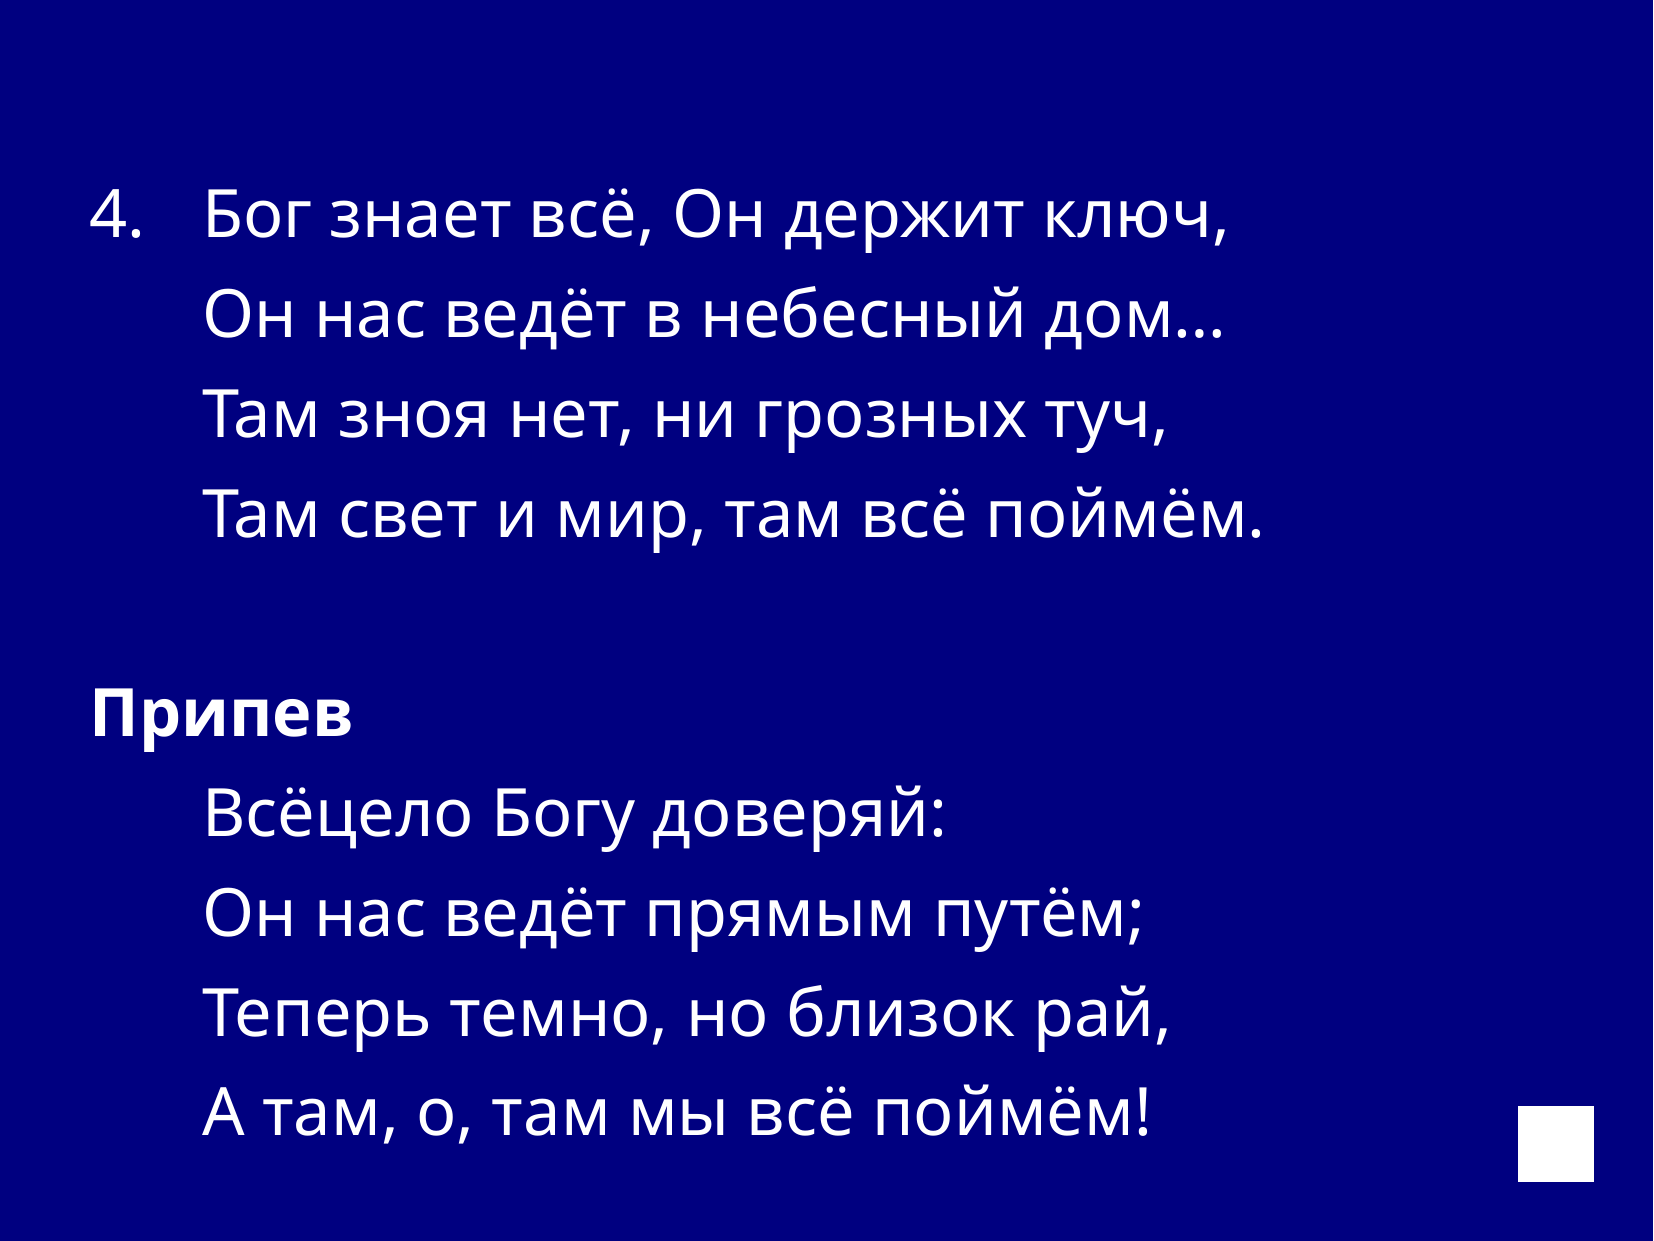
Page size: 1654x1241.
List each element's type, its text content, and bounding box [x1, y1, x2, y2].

text_box 4. Бог знает всё, Он держит ключ, Он нас ведёт в небесный дом… Там зноя нет, ни грозных туч, Там свет и мир, там всё поймём. Припев Всёцело Богу доверяй: Он нас ведёт прямым путём; Теперь темно, но близок рай, А там, о, там мы всё поймём! [75, 150, 1576, 1163]
text_box [1518, 1106, 1594, 1182]
